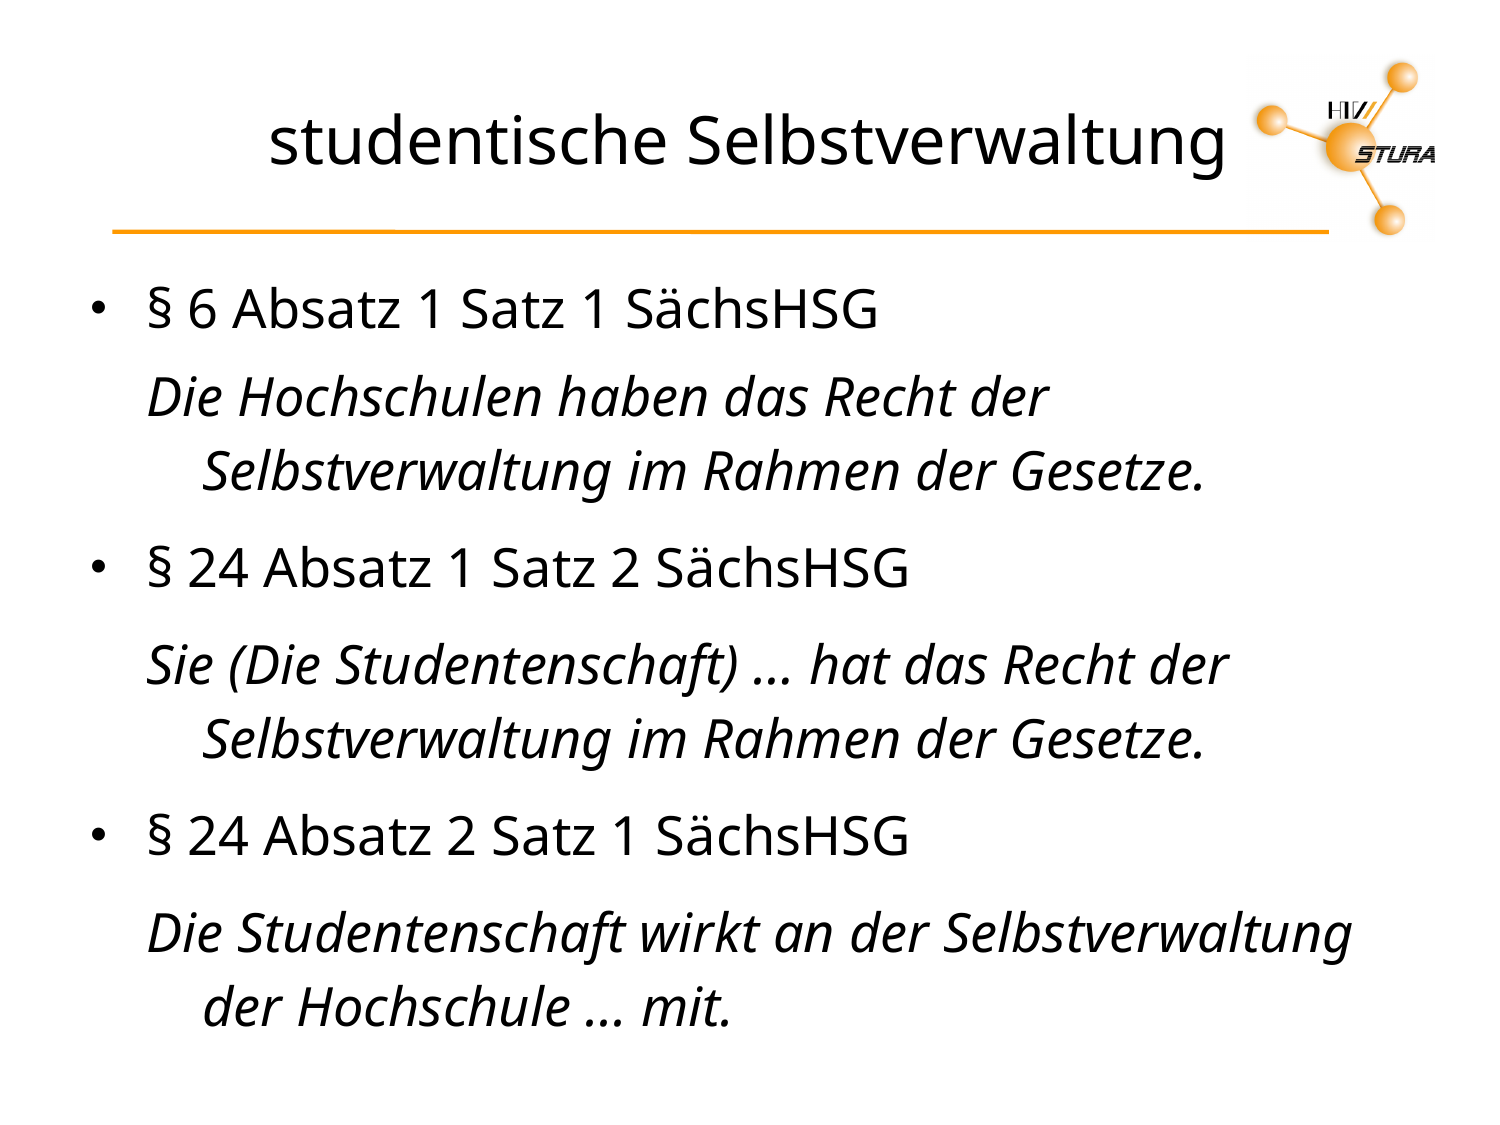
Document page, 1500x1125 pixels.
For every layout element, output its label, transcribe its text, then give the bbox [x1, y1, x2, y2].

title studentische Selbstverwaltung [74, 45, 1424, 233]
list § 6 Absatz 1 Satz 1 SächsHSG Die Hochschulen haben das Recht der Selbstverwaltung im Rahmen der Gesetze. § 24 Absatz 1 Satz 2 SächsHSG Sie (Die Studentenschaft) … hat das Recht der Selbstverwaltung im Rahmen der Gesetze. § 24 Absatz 2 Satz 1 SächsHSG Die Studentenschaft wirkt an der Selbstverwaltung der Hochschule ... mit. [75, 262, 1426, 1063]
picture [1246, 54, 1435, 242]
